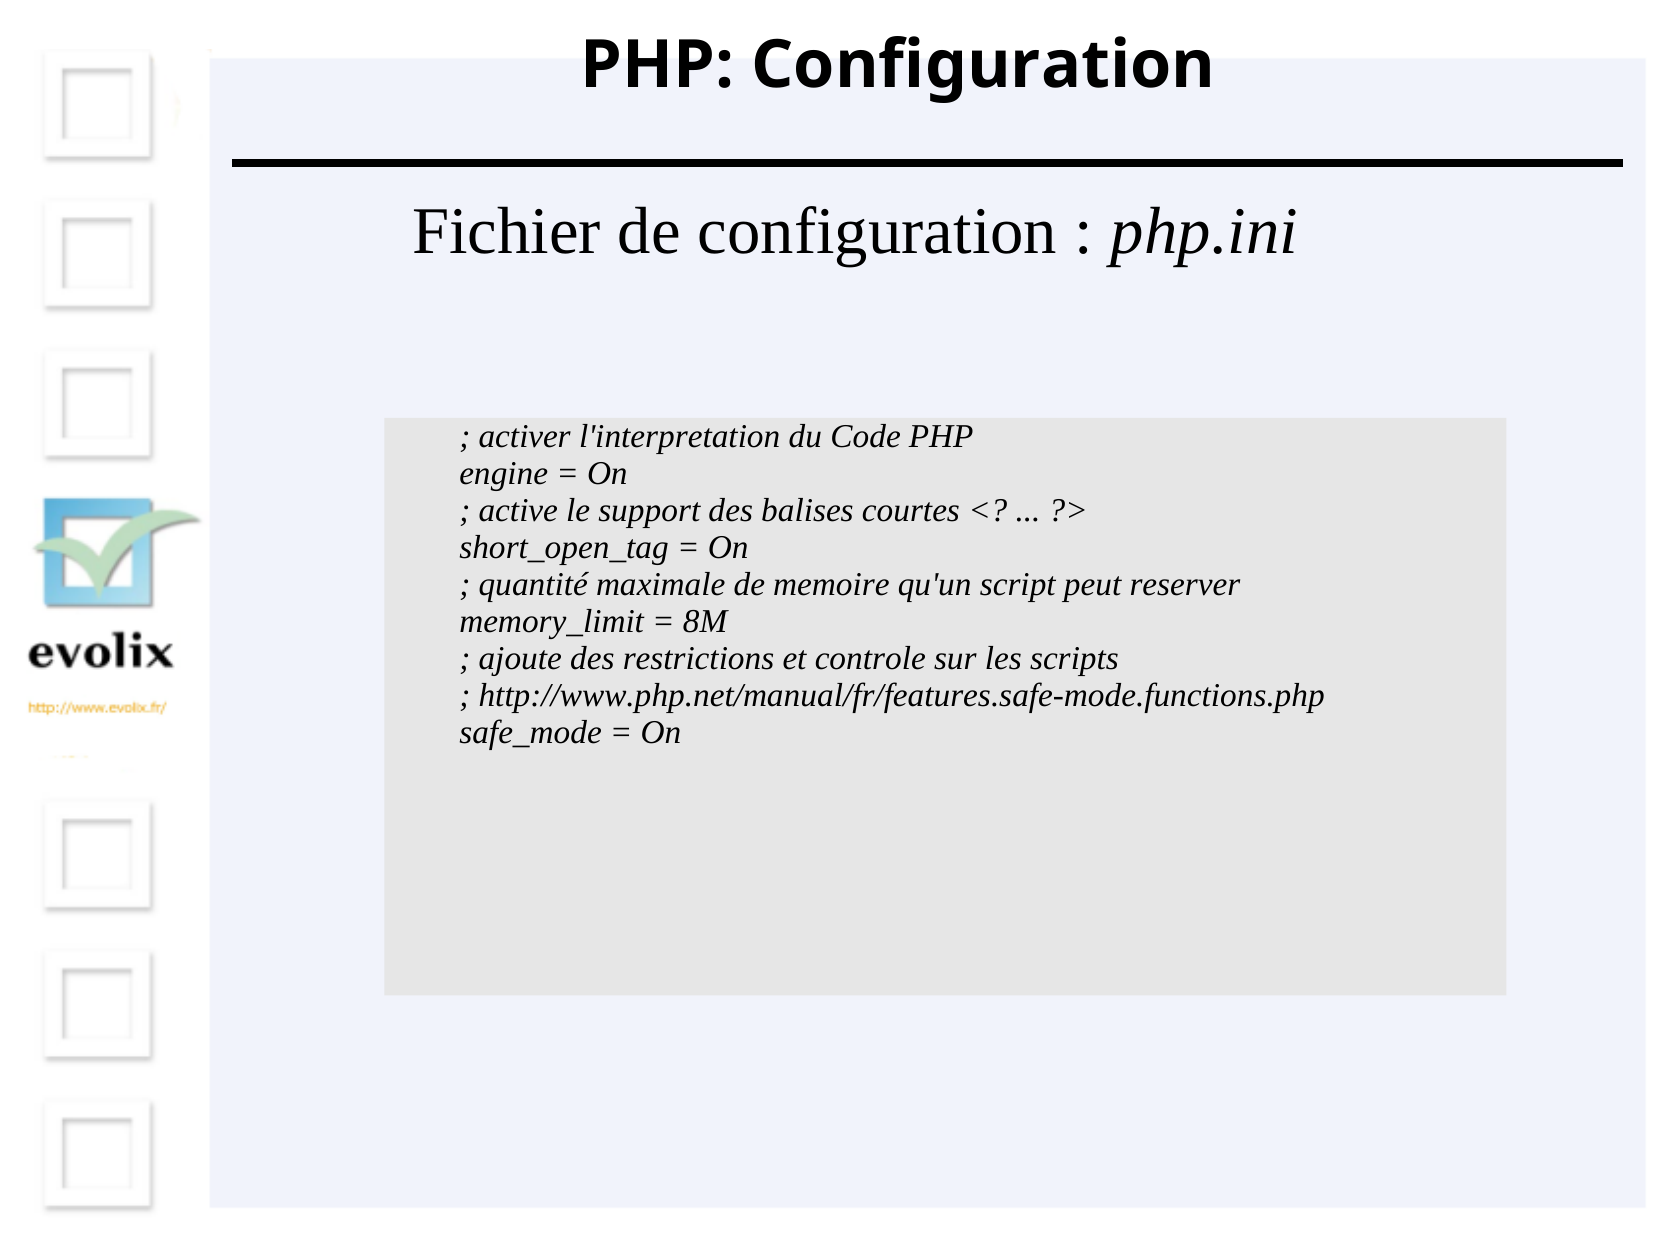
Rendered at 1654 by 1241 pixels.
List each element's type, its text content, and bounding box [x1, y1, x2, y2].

subtitle Fichier de configuration : php.ini [337, 187, 1523, 350]
title PHP: Configuration [411, 0, 1386, 124]
text_box ; activer l'interpretation du Code PHP engine = On ; active le support des balises courtes <? ... ?> short_open_tag = On ; quantité maximale de memoire qu'un script peut reserver memory_limit = 8M ; ajoute des restrictions et controle sur les scripts ; http://www.php.net/manual/fr/features.safe-mode.functions.php safe_mode = On [384, 417, 1507, 996]
picture [0, 49, 1654, 1218]
